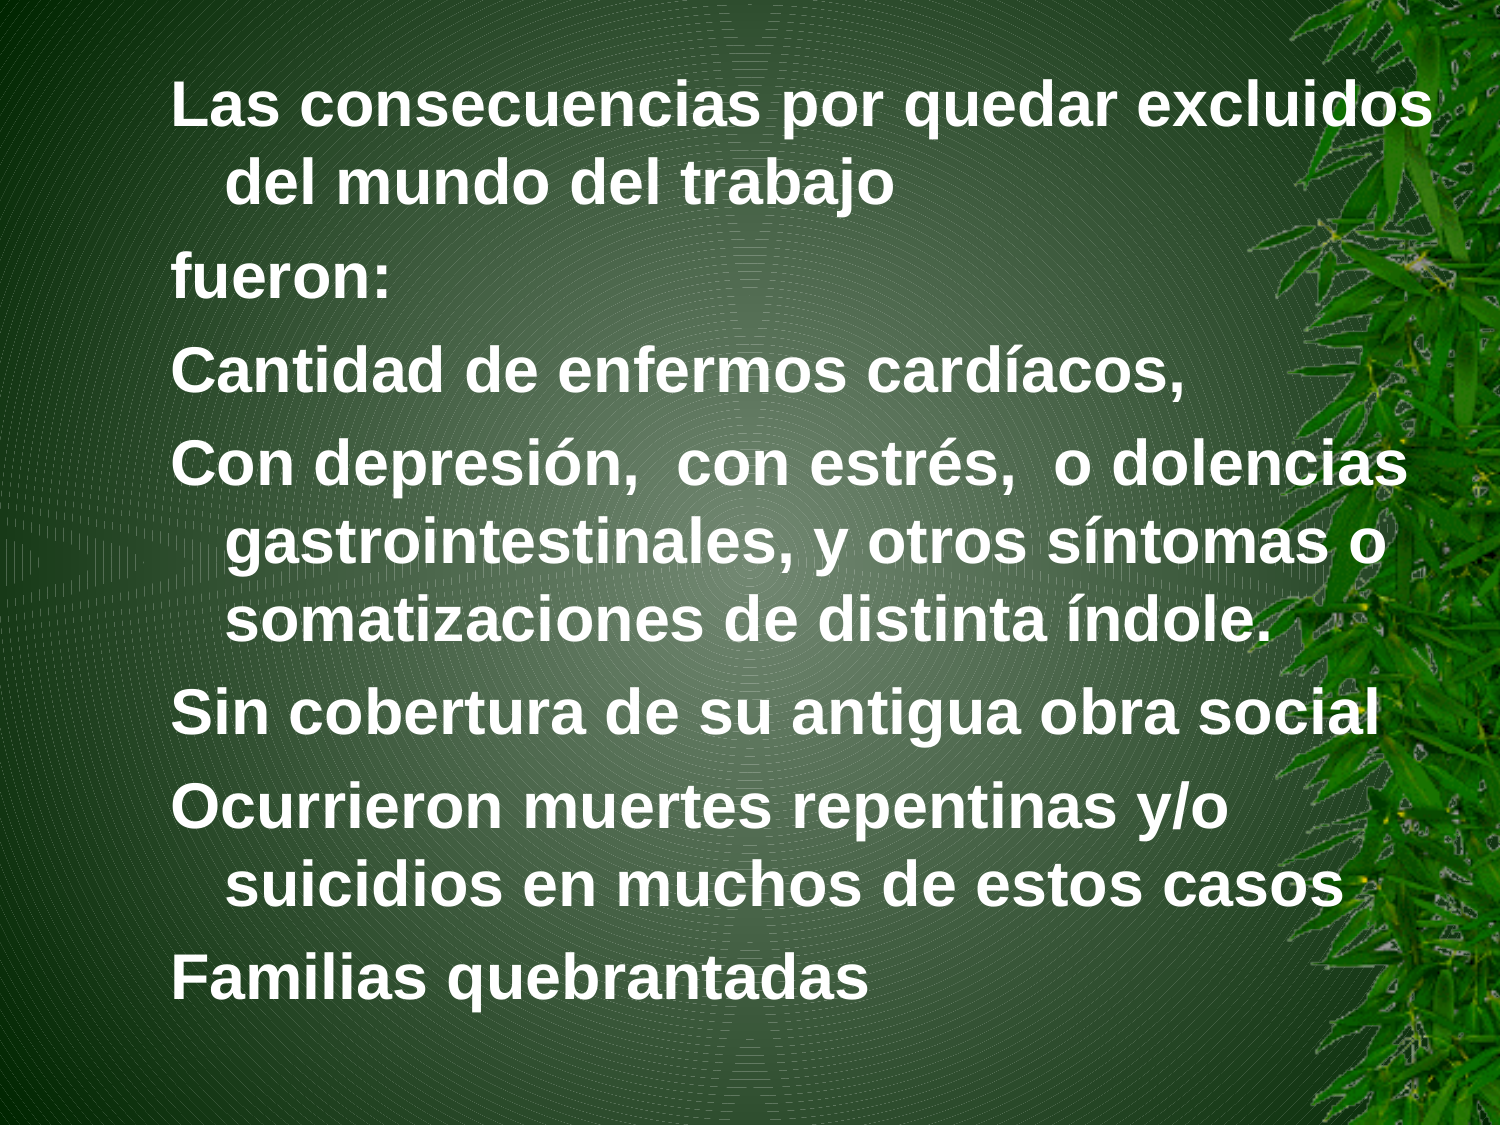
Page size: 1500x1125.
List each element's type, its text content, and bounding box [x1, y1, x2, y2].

list Las consecuencias por quedar excluidos del mundo del trabajo fueron: Cantidad de enfermos cardíacos, Con depresión, con estrés, o dolencias gastrointestinales, y otros síntomas o somatizaciones de distinta índole. Sin cobertura de su antigua obra social Ocurrieron muertes repentinas y/o suicidios en muchos de estos casos Familias quebrantadas [100, 54, 1466, 1026]
